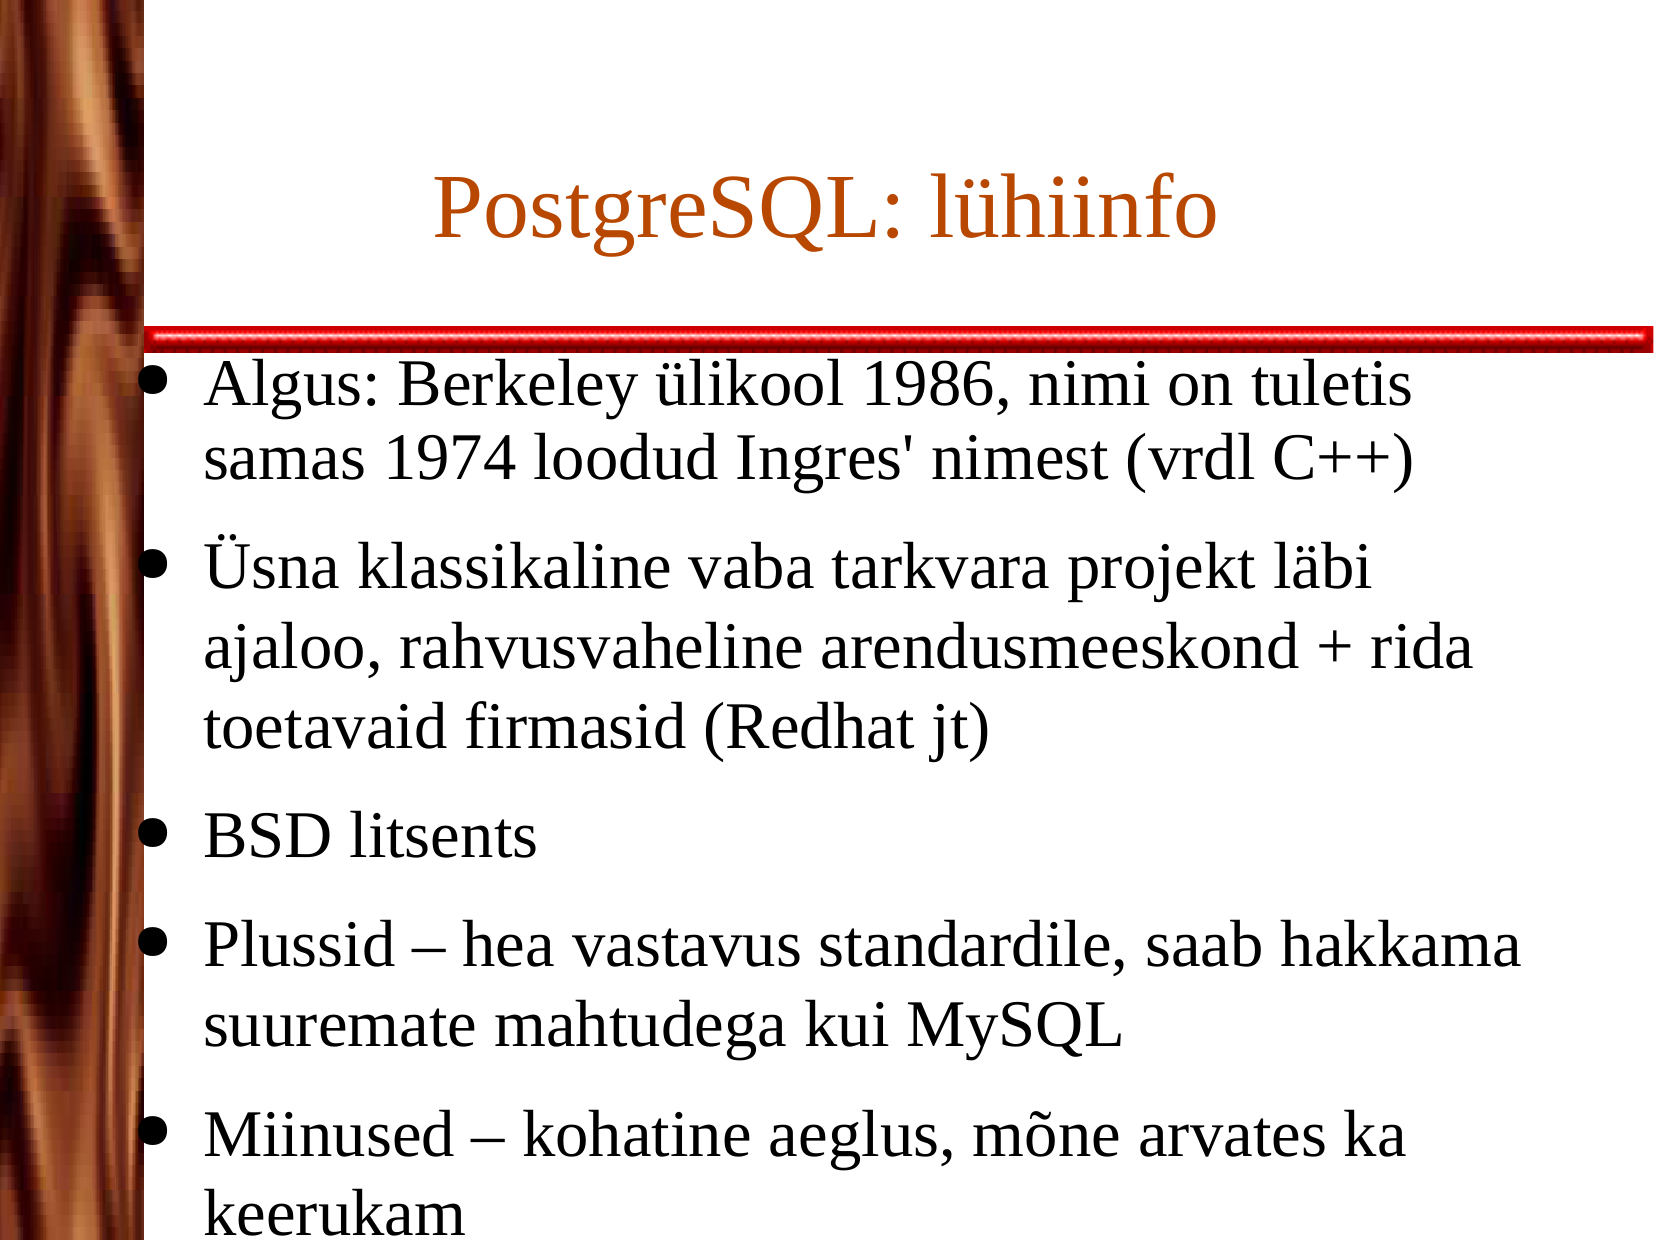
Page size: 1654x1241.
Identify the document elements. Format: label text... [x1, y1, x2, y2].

picture [0, 0, 1654, 1240]
list Algus: Berkeley ülikool 1986, nimi on tuletis samas 1974 loodud Ingres' nimest (vrdl C++) Üsna klassikaline vaba tarkvara projekt läbi ajaloo, rahvusvaheline arendusmeeskond + rida toetavaid firmasid (Redhat jt) BSD litsents Plussid – hea vastavus standardile, saab hakkama suuremate mahtudega kui MySQL Miinused – kohatine aeglus, mõne arvates ka keerukam [121, 344, 1533, 1241]
title PostgreSQL: lühiinfo [121, 98, 1533, 314]
